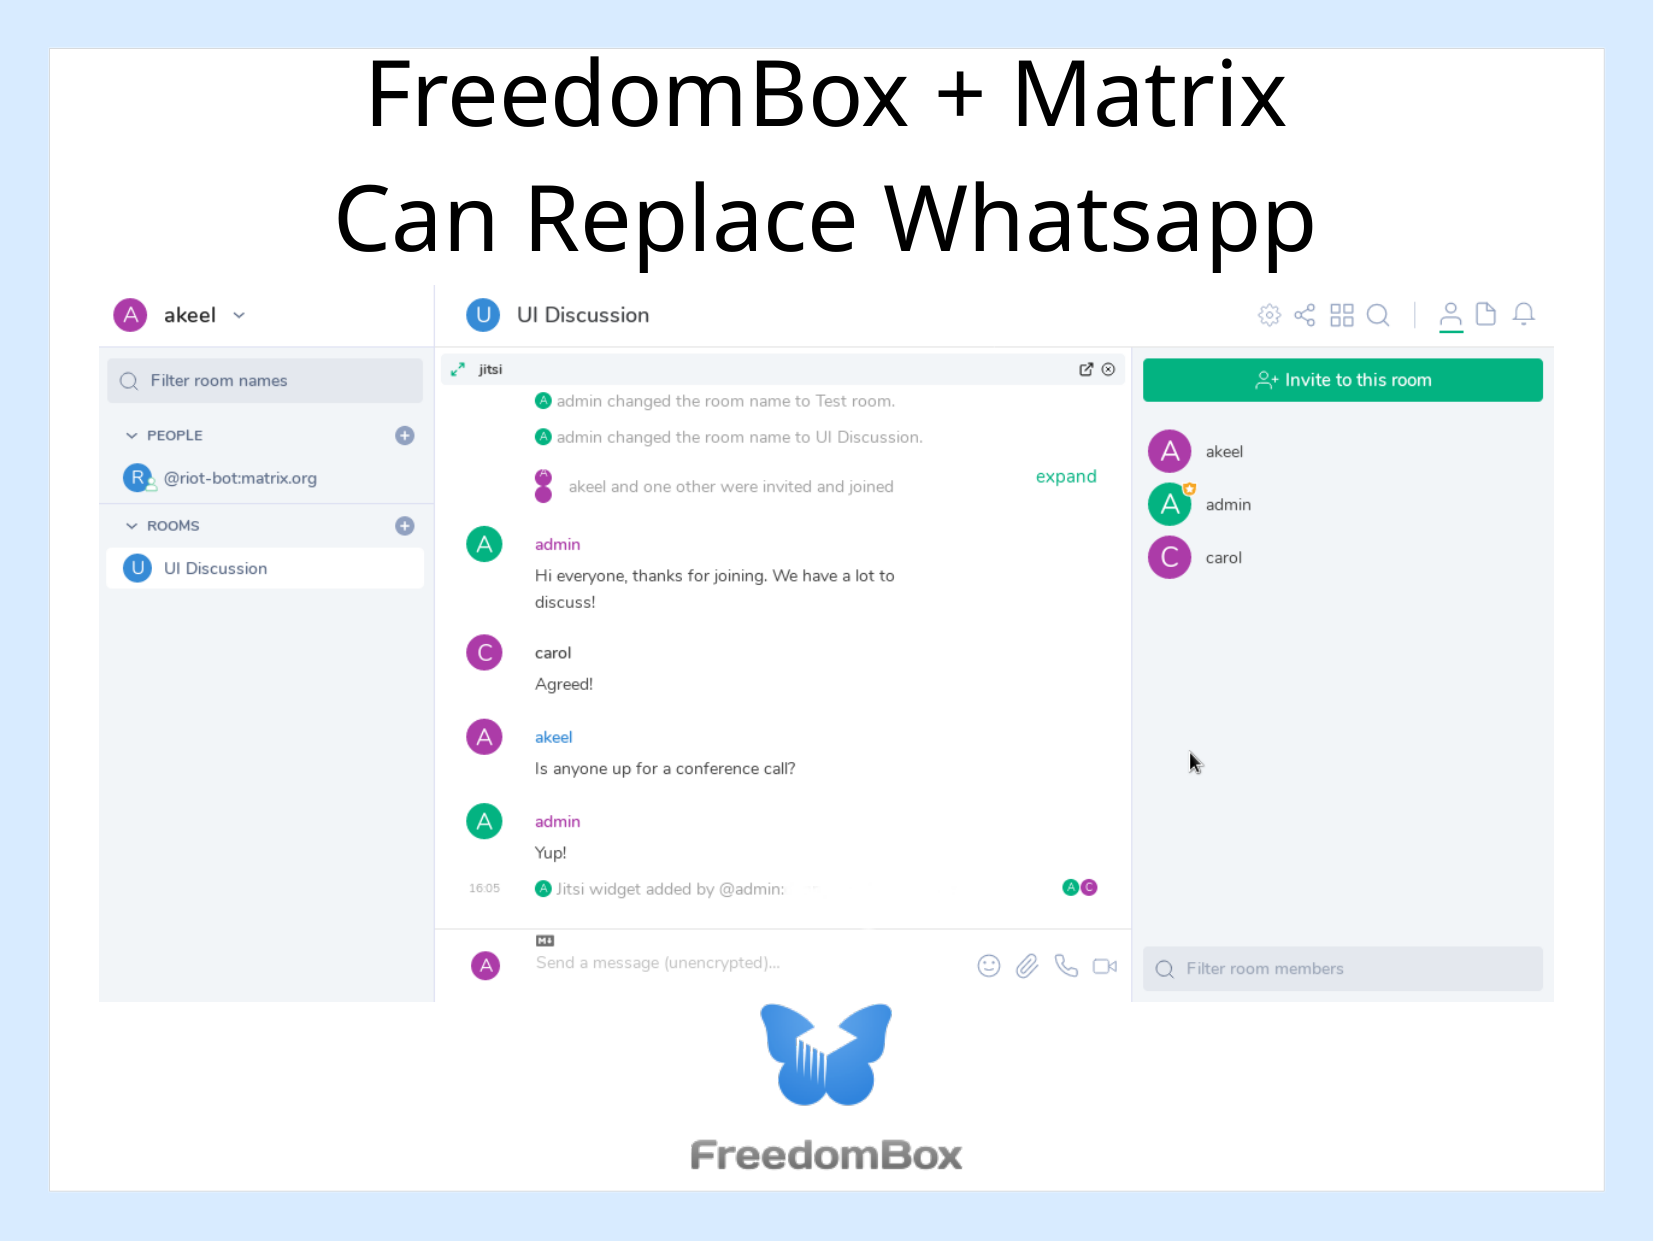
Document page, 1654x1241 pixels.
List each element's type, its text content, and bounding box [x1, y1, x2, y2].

picture [0, 0, 1654, 1241]
title FreedomBox + Matrix Can Replace Whatsapp [82, 42, 1571, 264]
